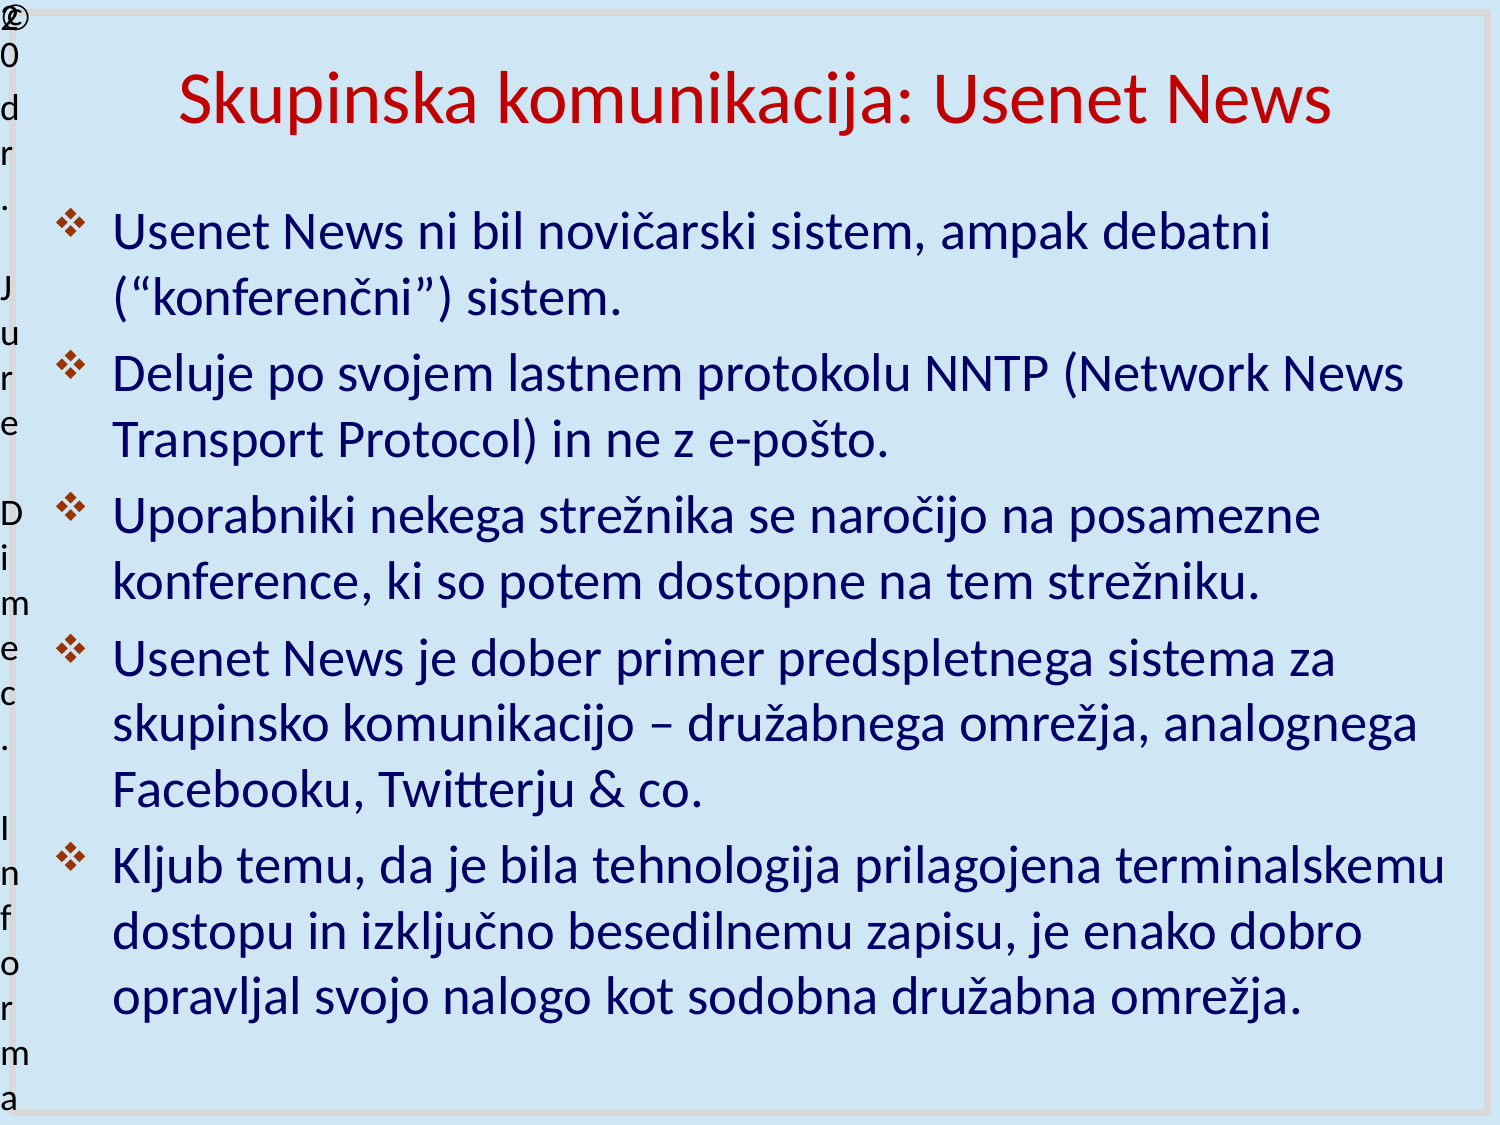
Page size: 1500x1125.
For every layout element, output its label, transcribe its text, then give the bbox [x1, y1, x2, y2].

list Usenet News ni bil novičarski sistem, ampak debatni (“konferenčni”) sistem. Deluje po svojem lastnem protokolu NNTP (Network News Transport Protocol) in ne z e-pošto. Uporabniki nekega strežnika se naročijo na posamezne konference, ki so potem dostopne na tem strežniku. Usenet News je dober primer predspletnega sistema za skupinsko komunikacijo – družabnega omrežja, analognega Facebooku, Twitterju & co. Kljub temu, da je bila tehnologija prilagojena terminalskemu dostopu in izključno besedilnemu zapisu, je enako dobro opravljal svojo nalogo kot sodobna družabna omrežja. [37, 187, 1475, 1050]
title Skupinska komunikacija: Usenet News [37, 37, 1475, 150]
